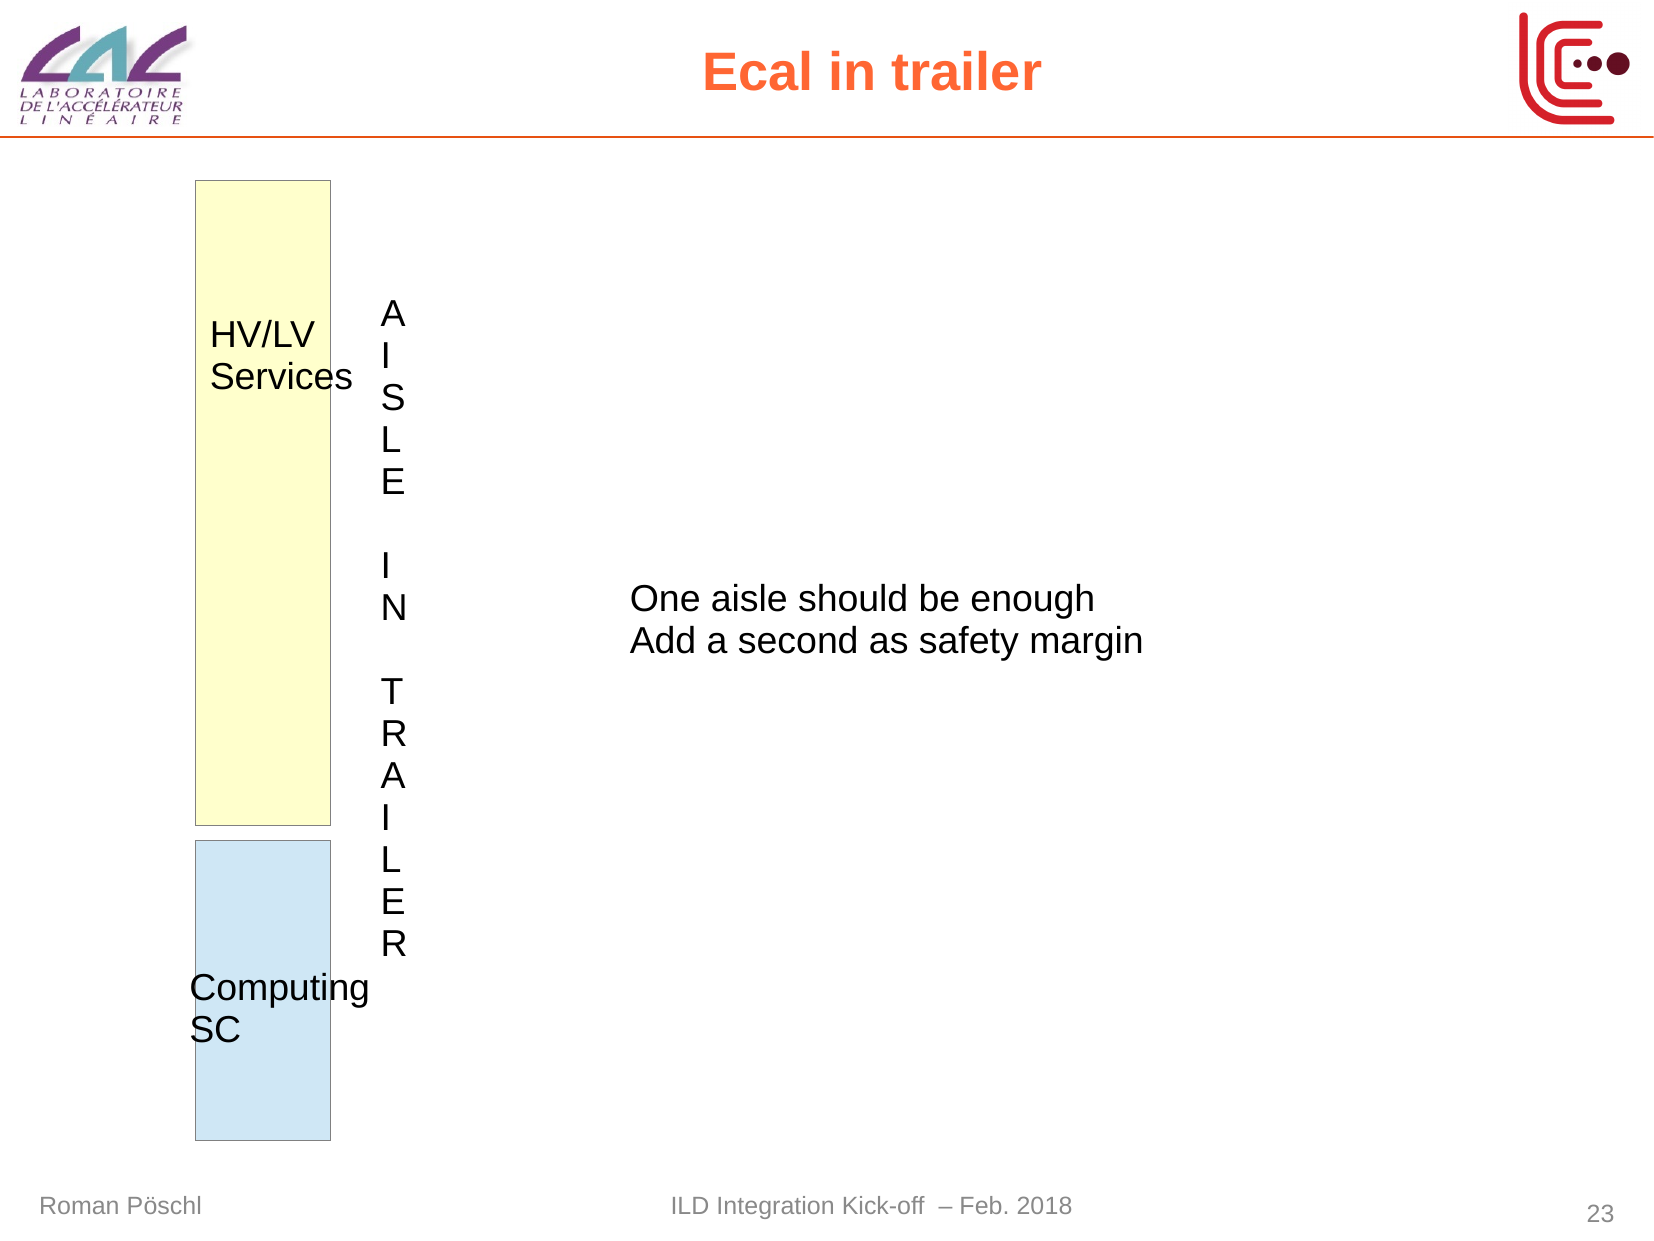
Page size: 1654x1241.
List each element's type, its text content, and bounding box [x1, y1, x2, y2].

text_box One aisle should be enough Add a second as safety margin [615, 570, 1171, 669]
title Ecal in trailer [128, 29, 1617, 113]
text_box A I S L E I N T R A I L E R [365, 285, 423, 972]
text_box [195, 180, 331, 306]
picture [17, 22, 199, 127]
picture [1508, 2, 1641, 135]
text_box [195, 840, 331, 959]
text_box [195, 1059, 331, 1141]
text_box [195, 406, 331, 826]
text_box HV/LV Services [195, 306, 369, 406]
text_box Computing SC [174, 959, 386, 1059]
